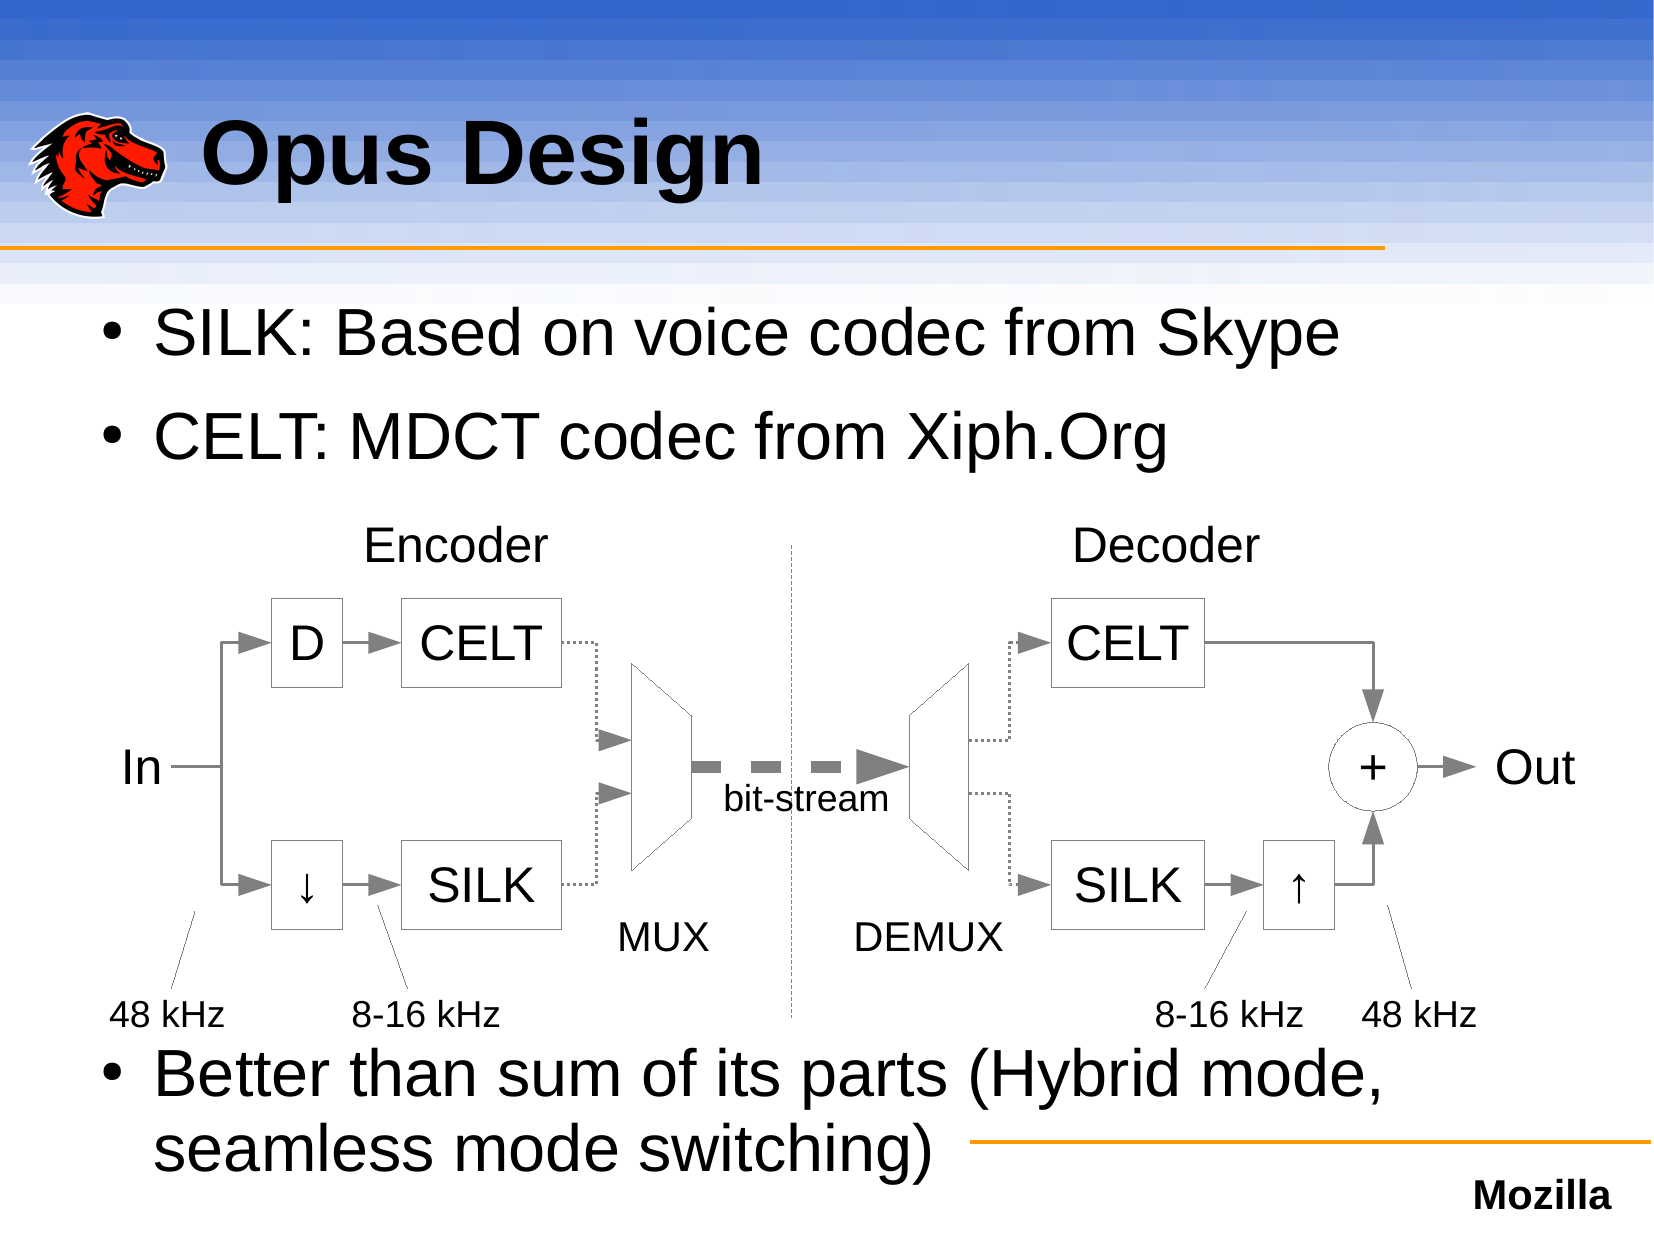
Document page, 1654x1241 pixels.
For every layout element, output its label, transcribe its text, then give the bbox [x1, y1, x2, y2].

picture [1538, 1191, 1544, 1198]
text_box bit-stream [708, 769, 905, 827]
text_box Decoder [1057, 509, 1276, 581]
text_box CELT [1051, 598, 1205, 688]
title Opus Design [200, 49, 1571, 257]
text_box 48 kHz [1346, 986, 1495, 1044]
text_box D [271, 598, 343, 688]
text_box MUX [602, 906, 725, 968]
text_box + [1328, 722, 1418, 812]
list SILK: Based on voice codec from Skype CELT: MDCT codec from Xiph.Org Better than sum of its parts (Hybrid mode, seamless mode switching) [82, 295, 1538, 1241]
picture [0, 0, 1654, 1241]
text_box Encoder [348, 509, 565, 581]
text_box Out [1476, 722, 1595, 812]
text_box In [112, 722, 172, 812]
text_box ↑ [1263, 840, 1335, 930]
text_box CELT [401, 598, 562, 688]
text_box ↓ [271, 840, 343, 930]
text_box 48 kHz [94, 986, 243, 1044]
text_box 8-16 kHz [1139, 986, 1323, 1044]
text_box SILK [1051, 840, 1205, 930]
text_box 8-16 kHz [336, 986, 526, 1044]
text_box DEMUX [838, 906, 1019, 968]
text_box SILK [401, 840, 562, 930]
